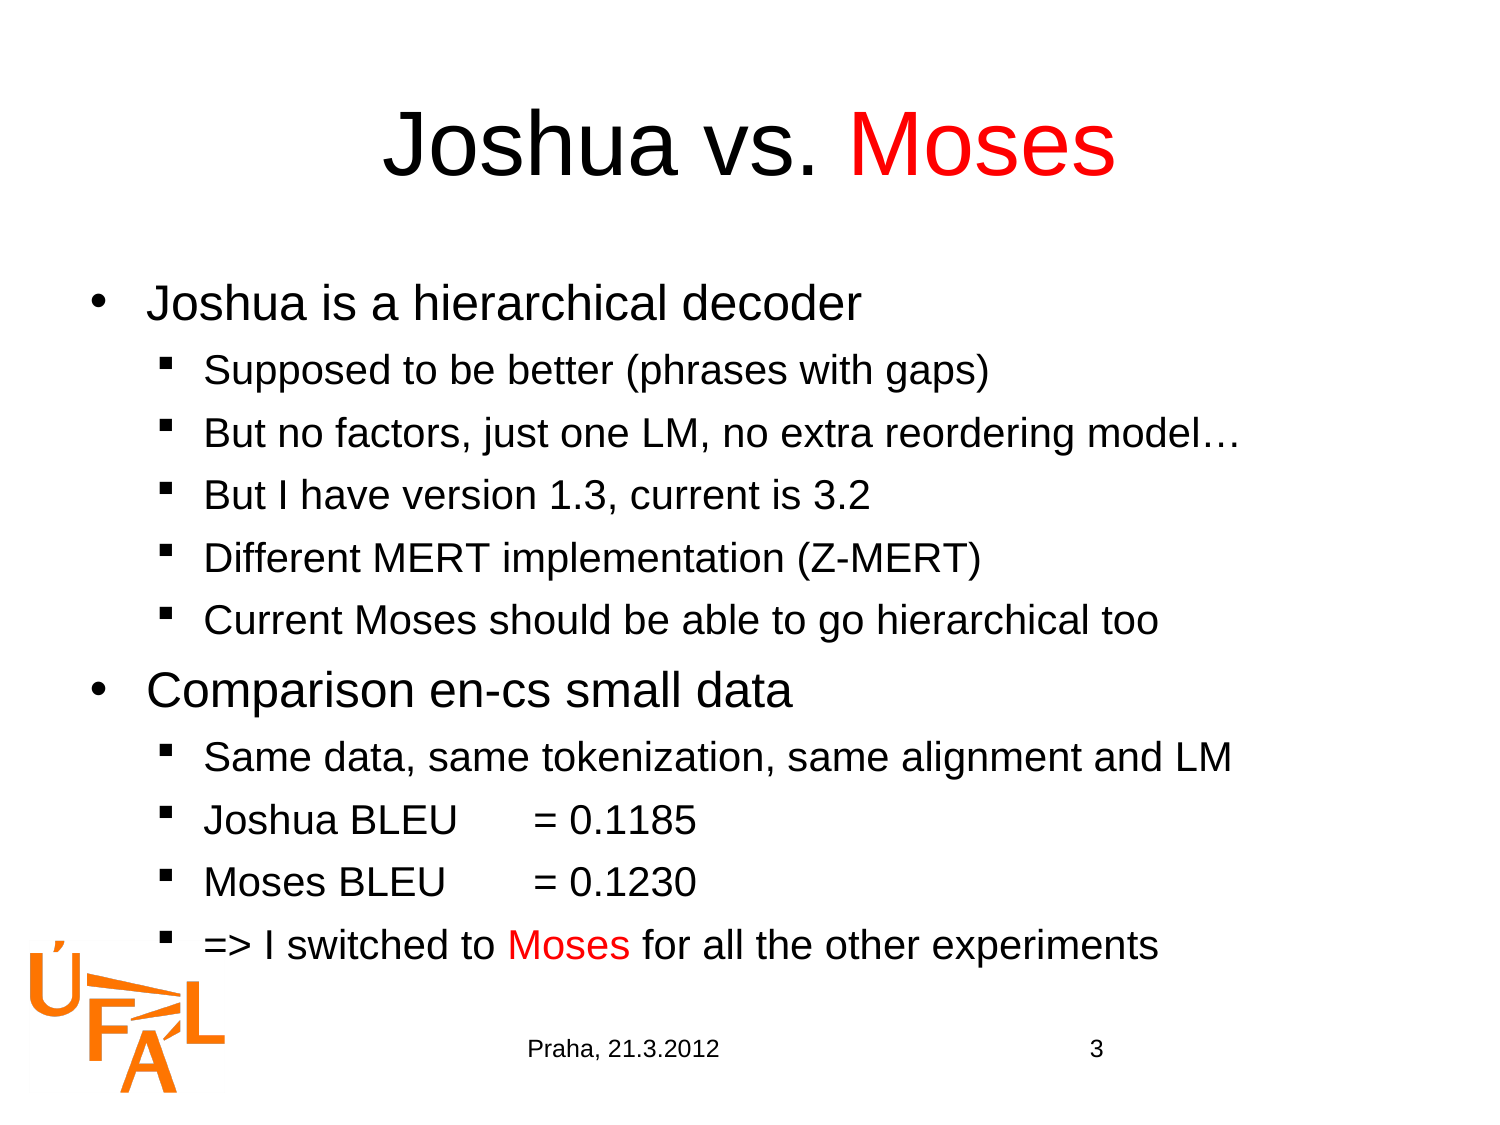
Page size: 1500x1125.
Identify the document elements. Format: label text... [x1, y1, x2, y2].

picture [29, 940, 225, 1093]
title Joshua vs. Moses [75, 14, 1426, 262]
list Joshua is a hierarchical decoder Supposed to be better (phrases with gaps) But no factors, just one LM, no extra reordering model… But I have version 1.3, current is 3.2 Different MERT implementation (Z-MERT) Current Moses should be able to go hierarchical too Comparison en-cs small data Same data, same tokenization, same alignment and LM Joshua BLEU = 0.1185 Moses BLEU = 0.1230 => I switched to Moses for all the other experiments [75, 262, 1426, 988]
